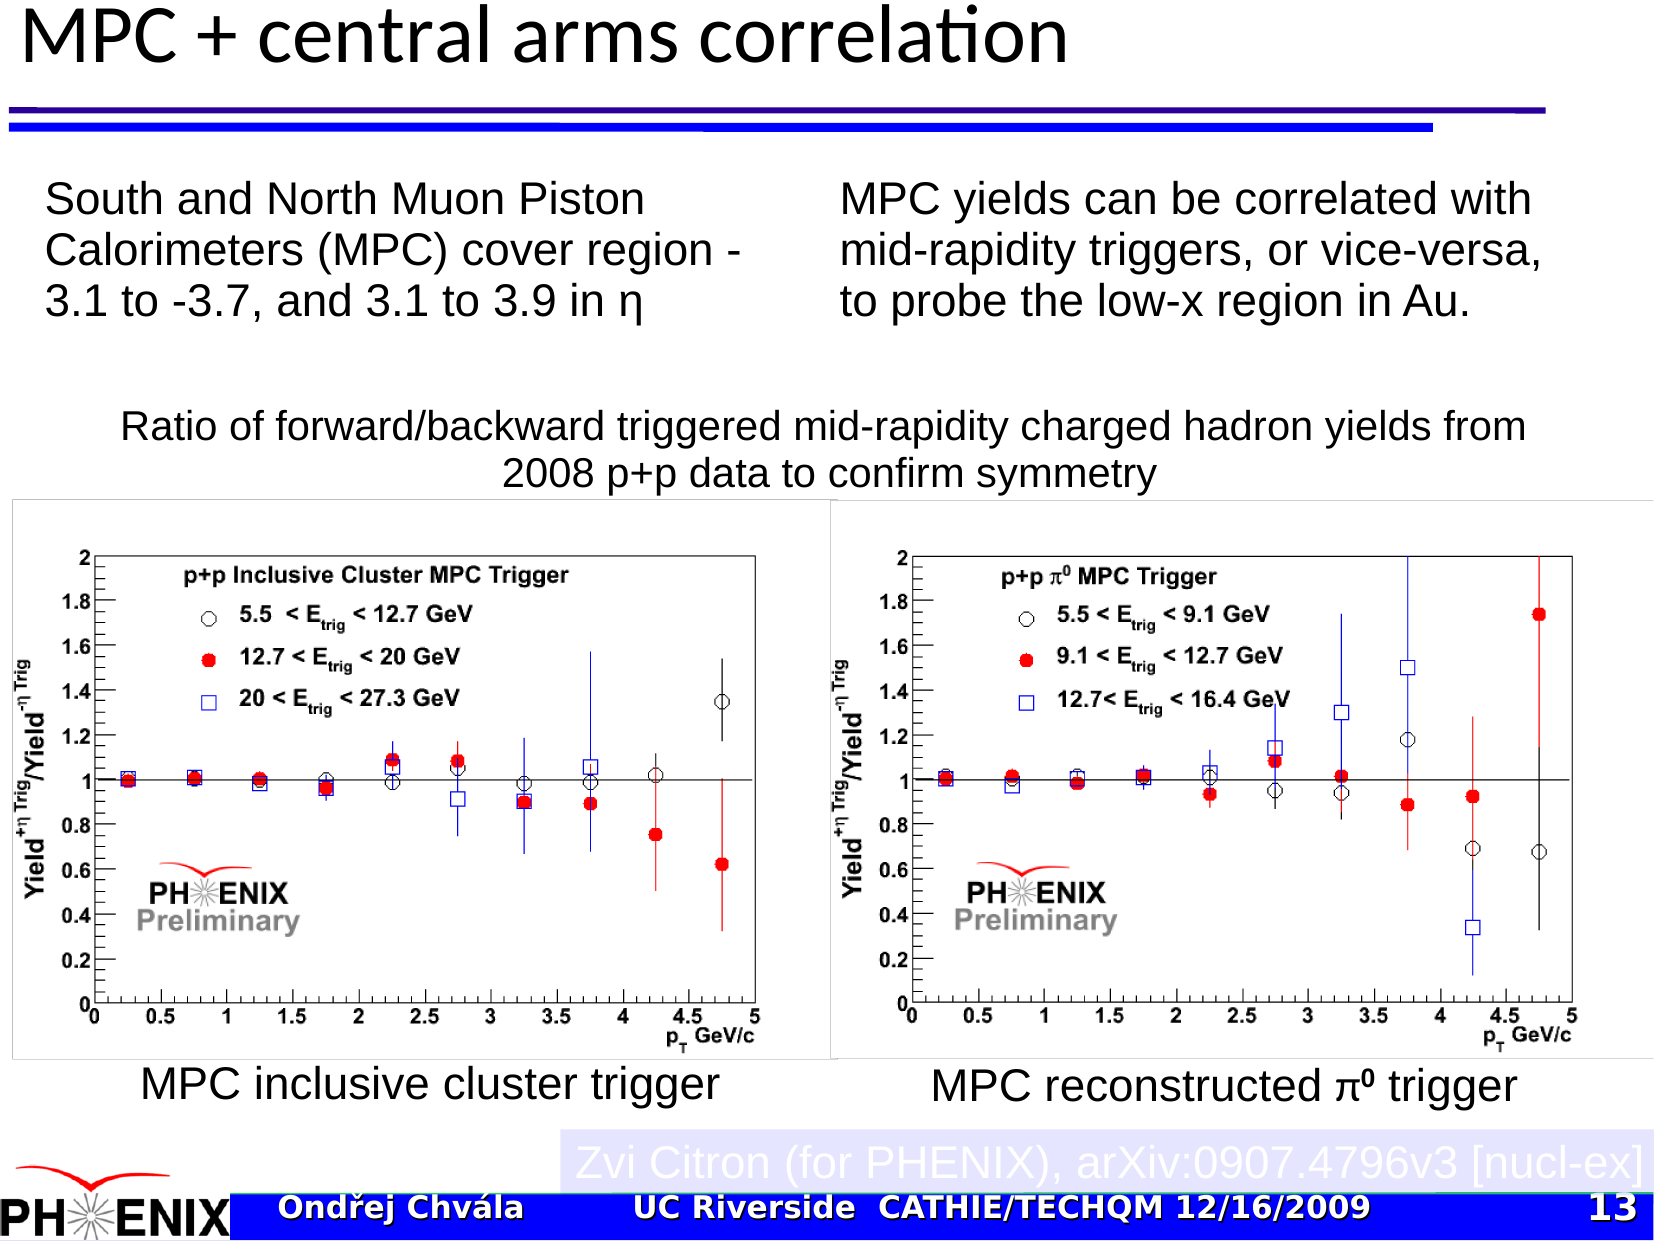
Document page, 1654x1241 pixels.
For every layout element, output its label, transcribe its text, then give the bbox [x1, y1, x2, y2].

text_box MPC reconstructed π0 trigger [915, 1052, 1534, 1124]
text_box MPC inclusive cluster trigger [124, 1050, 736, 1117]
text_box Ratio of forward/backward triggered mid-rapidity charged hadron yields from 2008 p+p data to confirm symmetry [93, 395, 1567, 522]
text_box MPC yields can be correlated with mid-rapidity triggers, or vice-versa, to probe the low-x region in Au. [824, 165, 1584, 410]
title MPC + central arms correlation [19, 0, 1635, 97]
text_box Zvi Citron (for PHENIX), arXiv:0907.4796v3 [nucl-ex] [560, 1129, 1654, 1196]
text_box South and North Muon Piston Calorimeters (MPC) cover region -3.1 to -3.7, and 3.1 to 3.9 in η [29, 165, 789, 410]
picture [0, 0, 1654, 1240]
